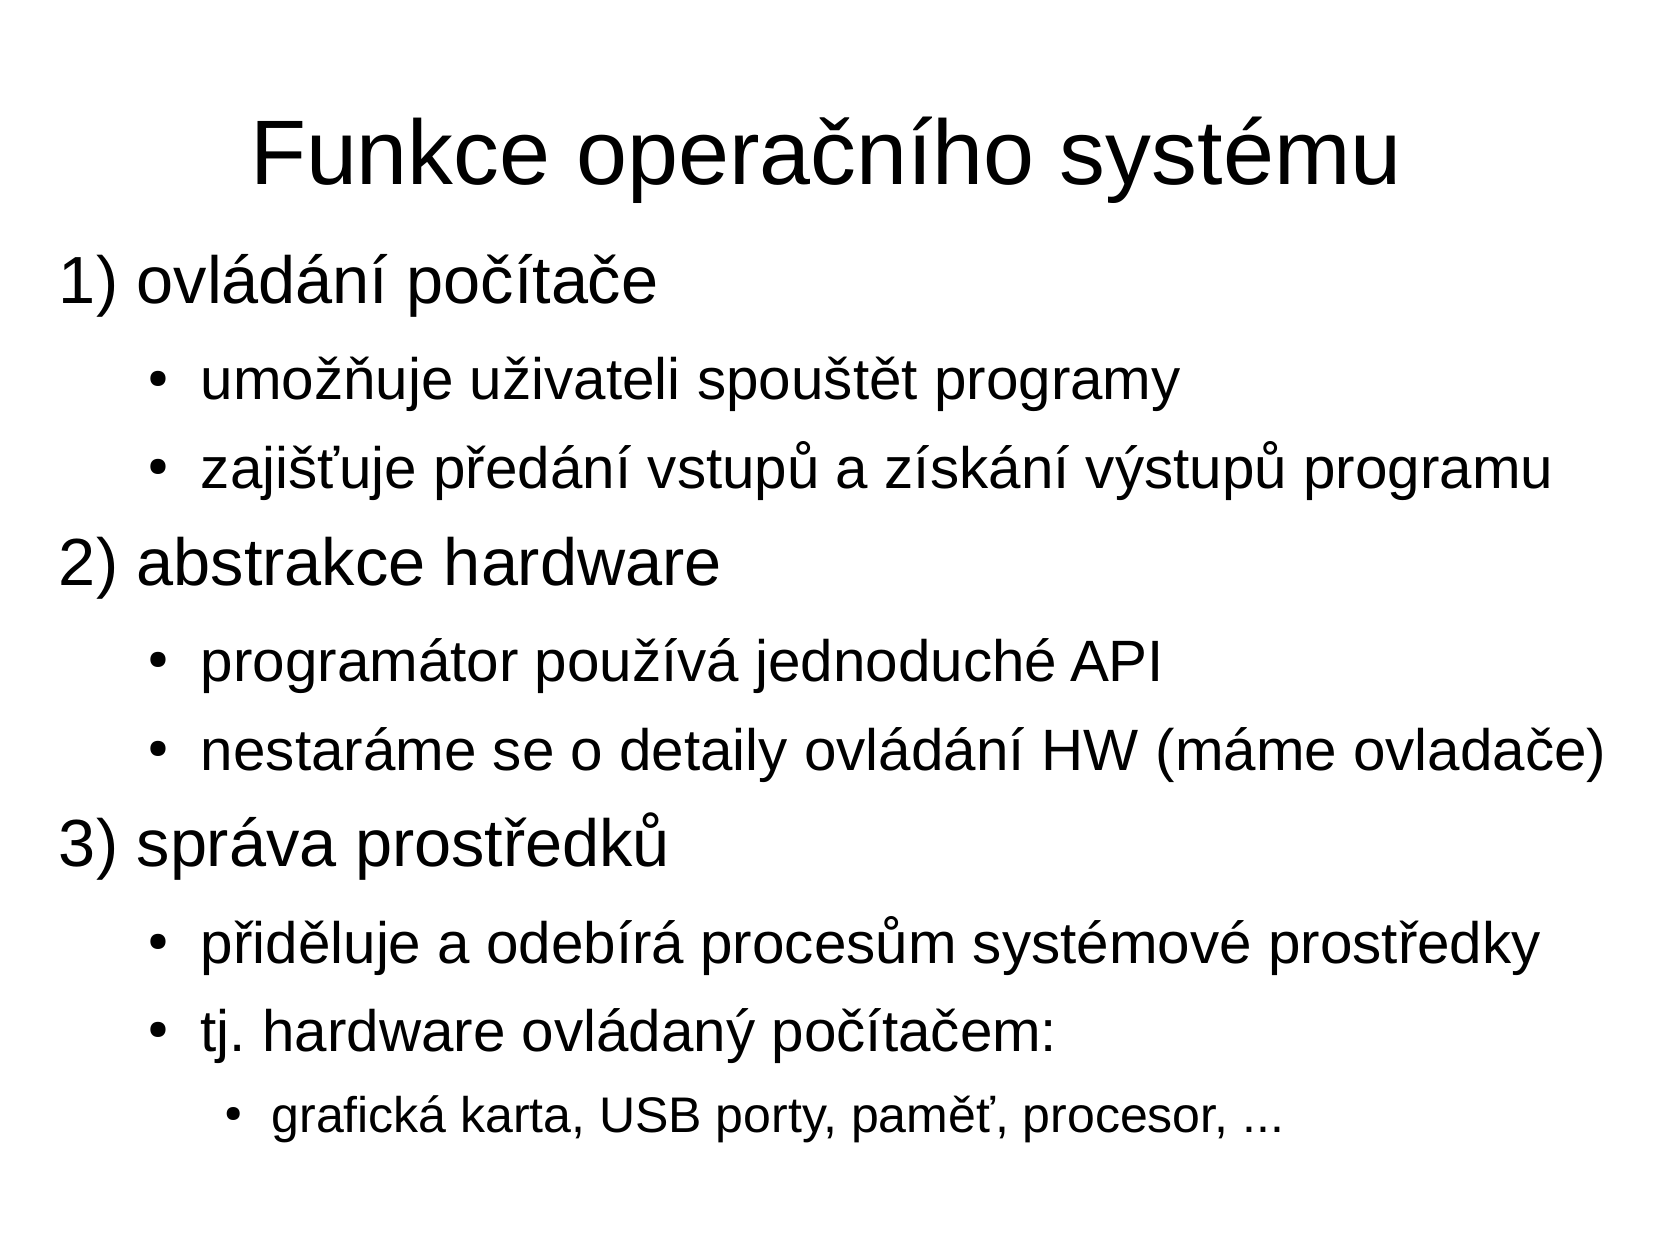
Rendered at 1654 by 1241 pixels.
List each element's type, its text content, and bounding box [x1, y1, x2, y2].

list ovládání počítače umožňuje uživateli spouštět programy zajišťuje předání vstupů a získání výstupů programu abstrakce hardware programátor používá jednoduché API nestaráme se o detaily ovládání HW (máme ovladače) správa prostředků přiděluje a odebírá procesům systémové prostředky tj. hardware ovládaný počítačem: grafická karta, USB porty, paměť, procesor, ... [59, 242, 1625, 1144]
title Funkce operačního systému [82, 56, 1571, 242]
